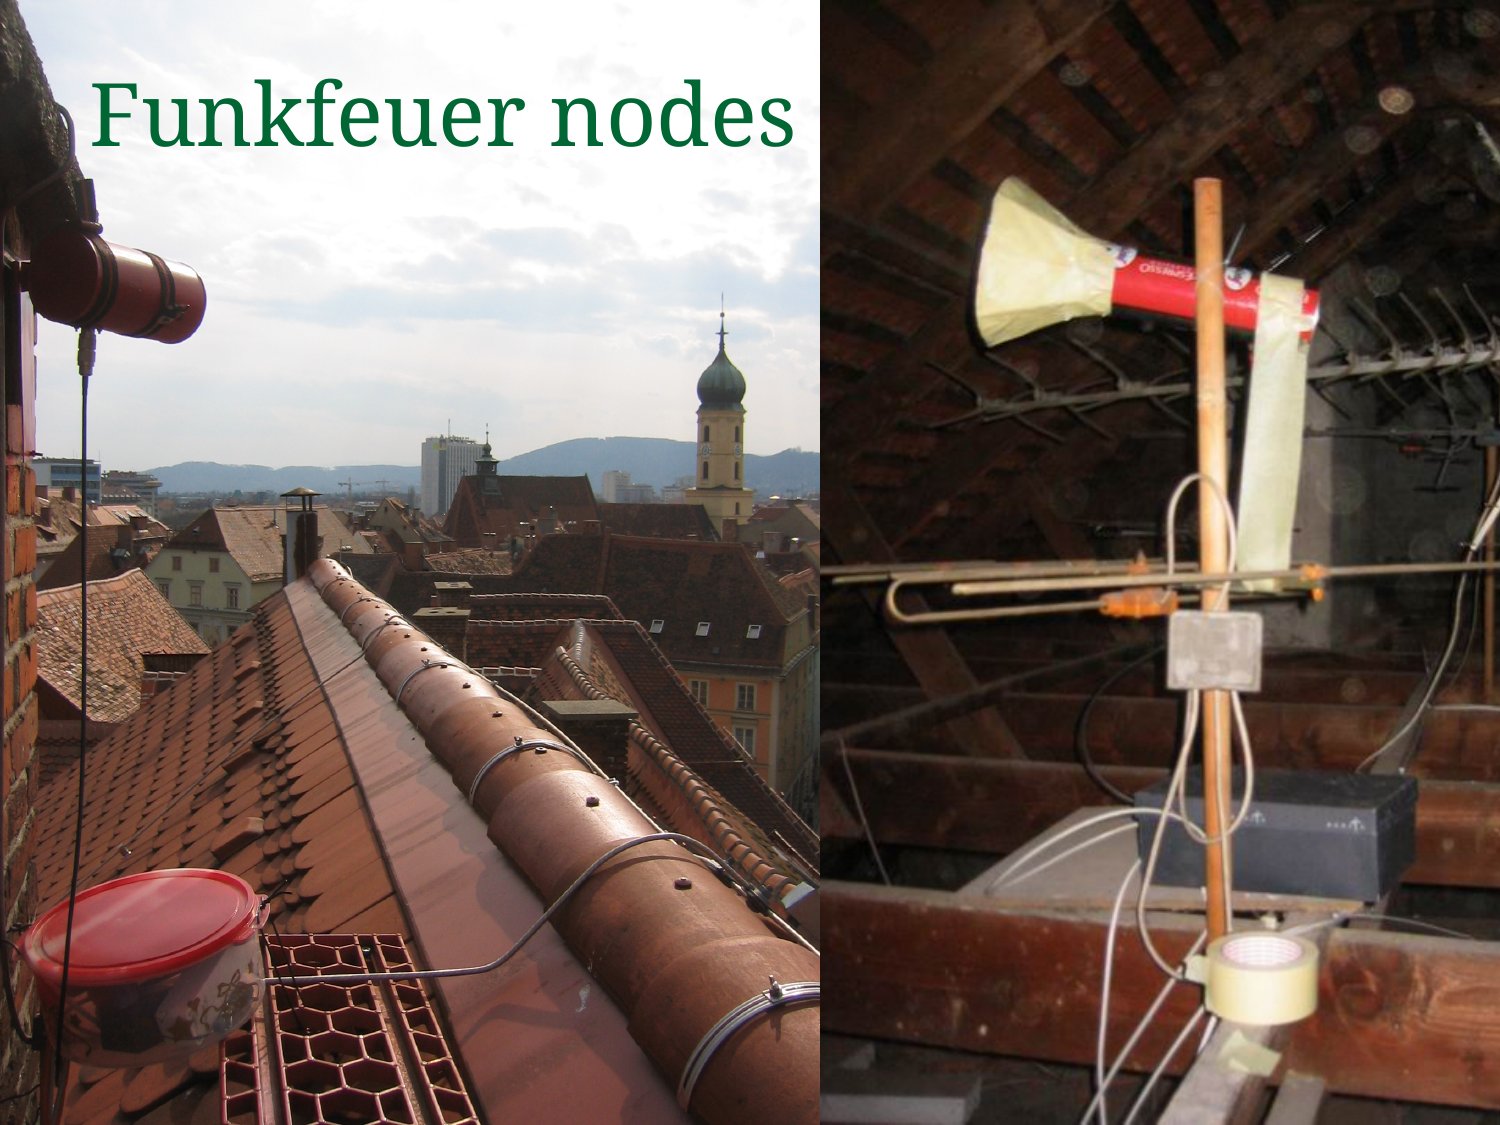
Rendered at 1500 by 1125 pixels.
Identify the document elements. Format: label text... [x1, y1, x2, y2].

title Funkfeuer nodes [75, 45, 1426, 233]
picture [0, 0, 1500, 1125]
